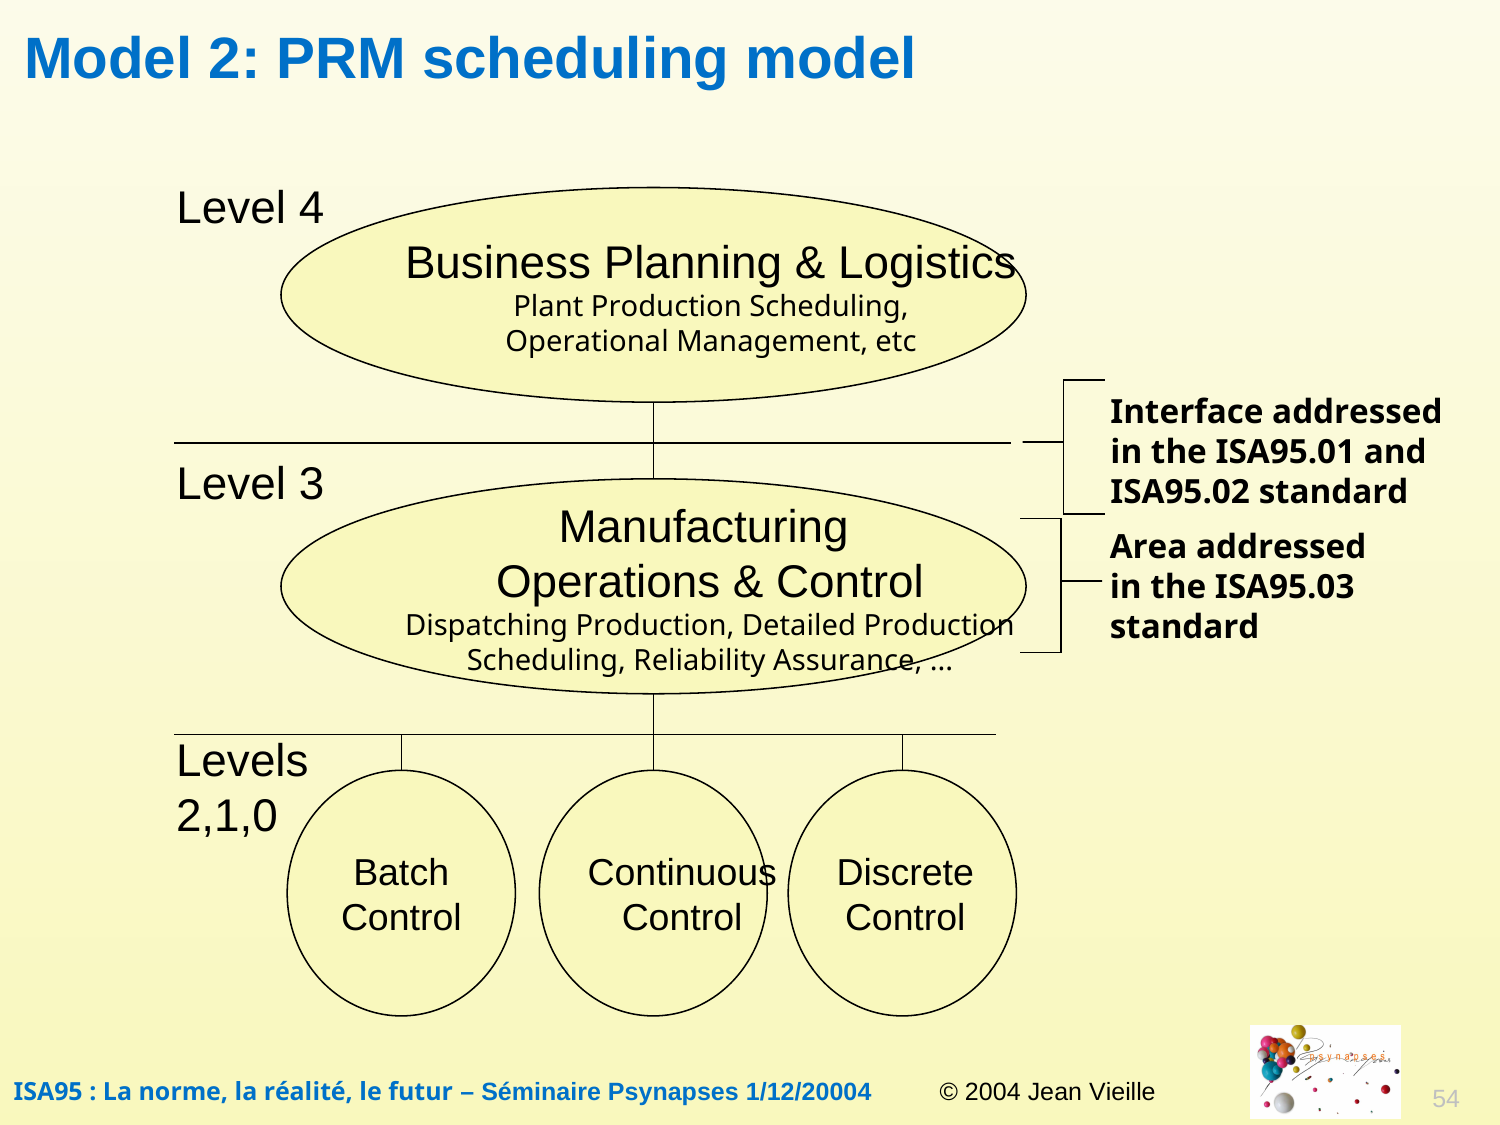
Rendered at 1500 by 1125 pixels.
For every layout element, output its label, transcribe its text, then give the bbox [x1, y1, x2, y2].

text_box Continuous Control [539, 770, 768, 1016]
text_box Manufacturing Operations & Control Dispatching Production, Detailed Production Scheduling, Reliability Assurance, ... [280, 478, 1027, 694]
text_box Level 3 [161, 446, 340, 517]
text_box Area addressed in the ISA95.03 standard [1096, 518, 1381, 652]
text_box Discrete Control [788, 770, 1017, 1016]
text_box Level 4 [161, 170, 340, 241]
text_box Business Planning & Logistics Plant Production Scheduling, Operational Management, etc [280, 187, 1027, 403]
text_box Interface addressed in the ISA95.01 and ISA95.02 standard [1096, 383, 1457, 517]
picture [1250, 1025, 1401, 1119]
title Model 2: PRM scheduling model [9, 12, 1476, 151]
text_box Batch Control [287, 770, 516, 1016]
text_box Levels 2,1,0 [161, 722, 325, 848]
